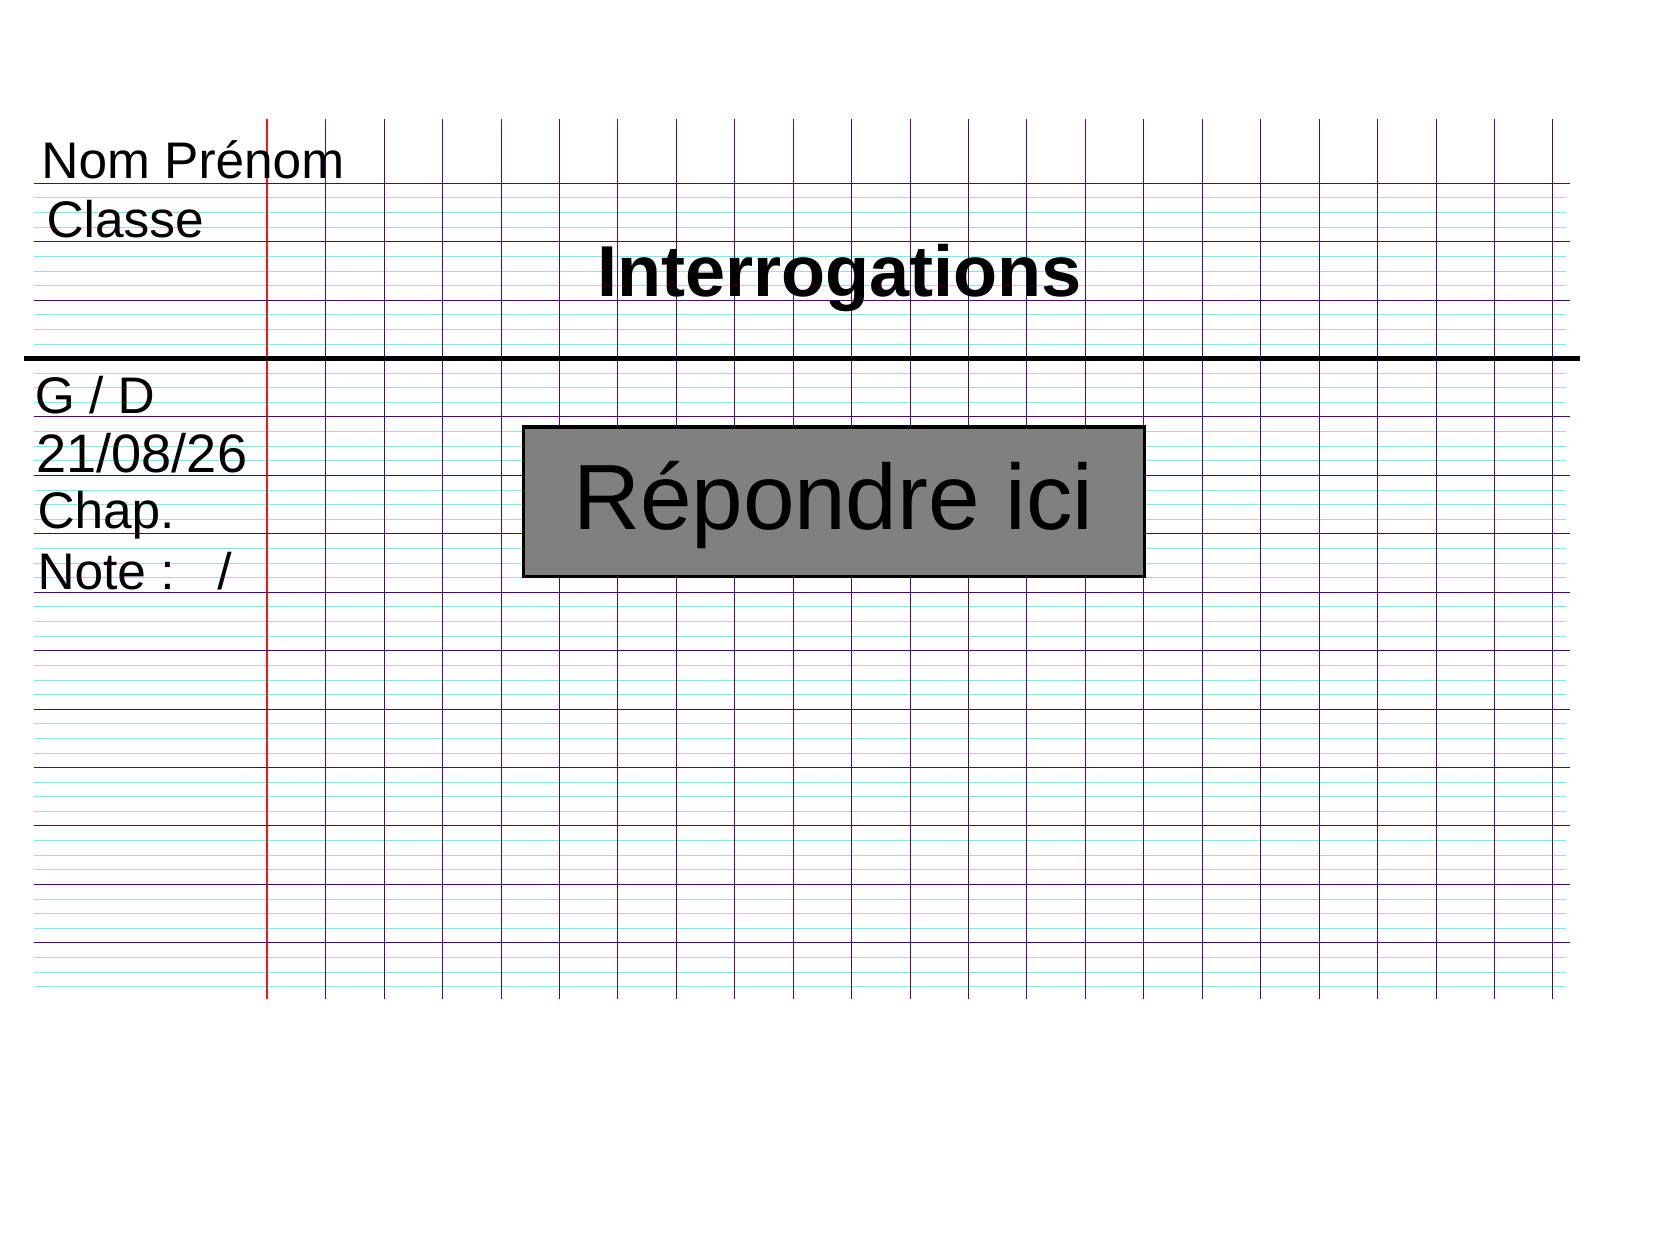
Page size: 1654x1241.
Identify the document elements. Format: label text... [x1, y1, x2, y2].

picture [23, 119, 1654, 999]
text_box 30/09/20 [21, 416, 282, 492]
